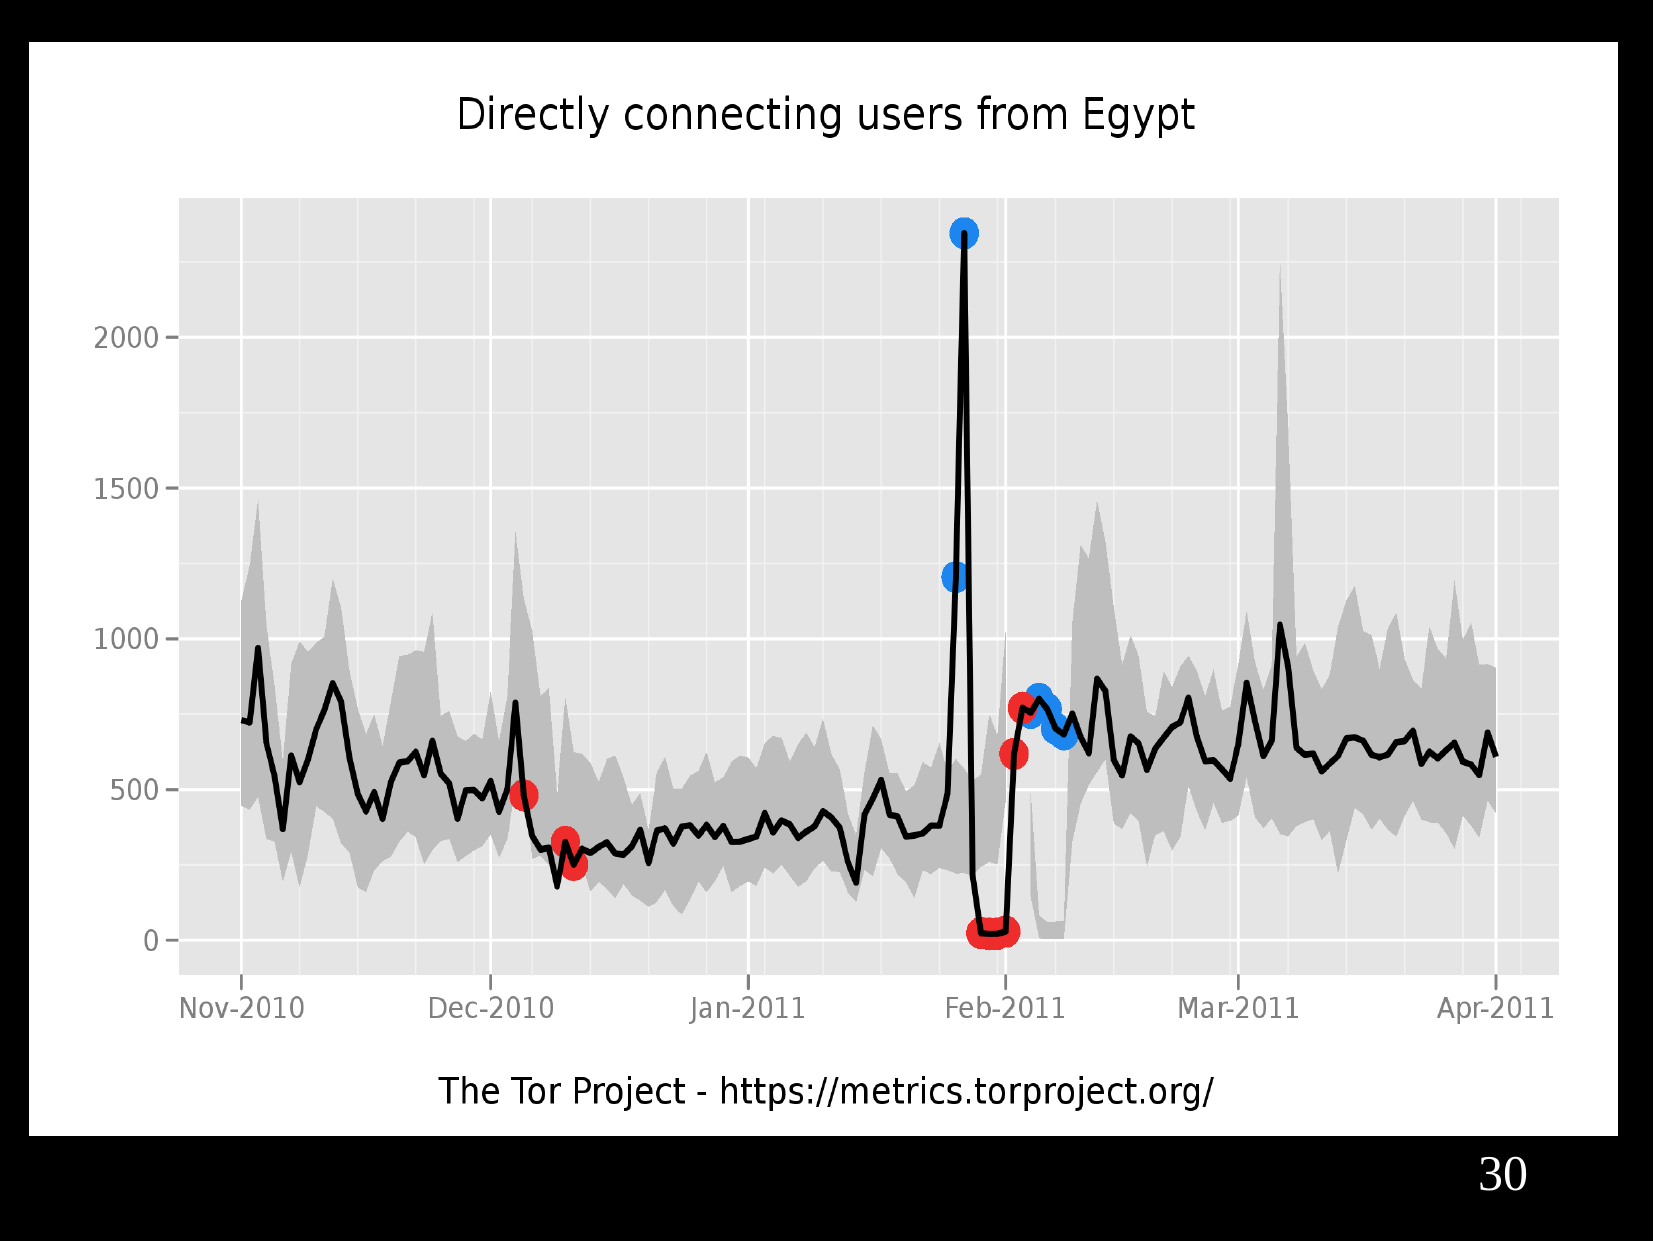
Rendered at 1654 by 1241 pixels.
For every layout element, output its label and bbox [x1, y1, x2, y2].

picture [29, 42, 1618, 1136]
